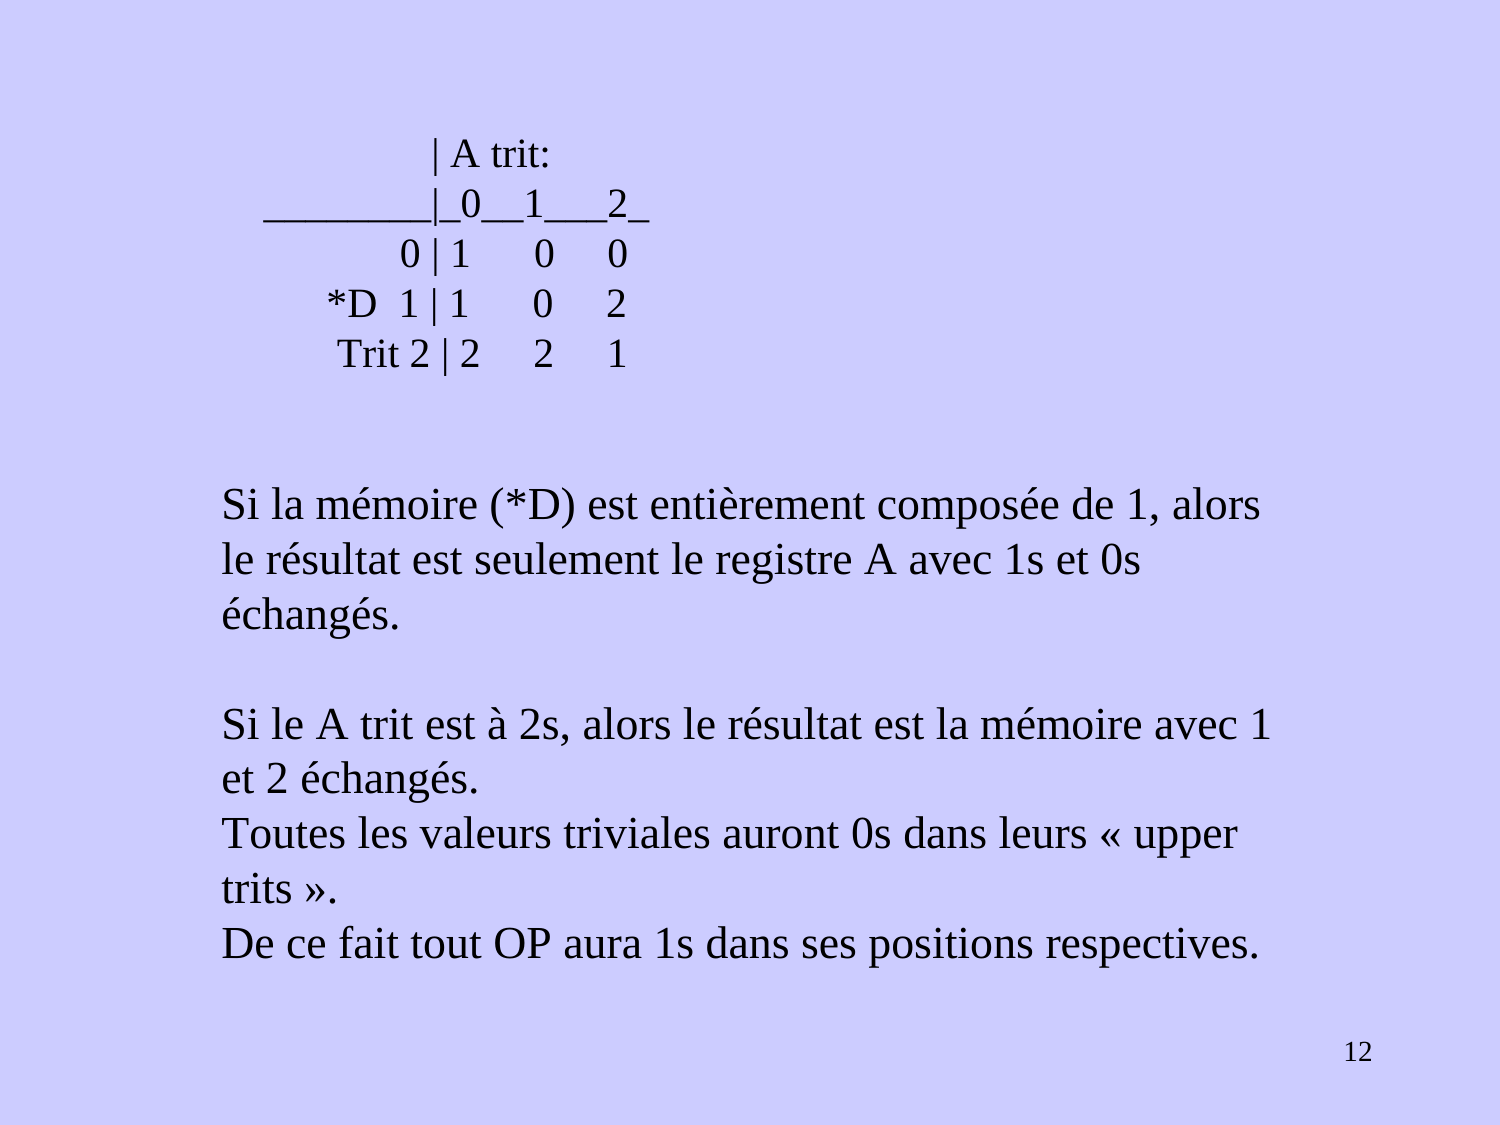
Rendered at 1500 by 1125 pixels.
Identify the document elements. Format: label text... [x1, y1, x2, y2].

text_box Si la mémoire (*D) est entièrement composée de 1, alors le résultat est seulement le registre A avec 1s et 0s échangés. Si le A trit est à 2s, alors le résultat est la mémoire avec 1 et 2 échangés. Toutes les valeurs triviales auront 0s dans leurs « upper trits ». De ce fait tout OP aura 1s dans ses positions respectives. [206, 465, 1300, 1012]
text_box <numéro> [1074, 1025, 1388, 1101]
text_box | A trit: ________|_0__1___2_ 0 | 1 0 0 *D 1 | 1 0 2 Trit 2 | 2 2 1 [206, 118, 1270, 384]
